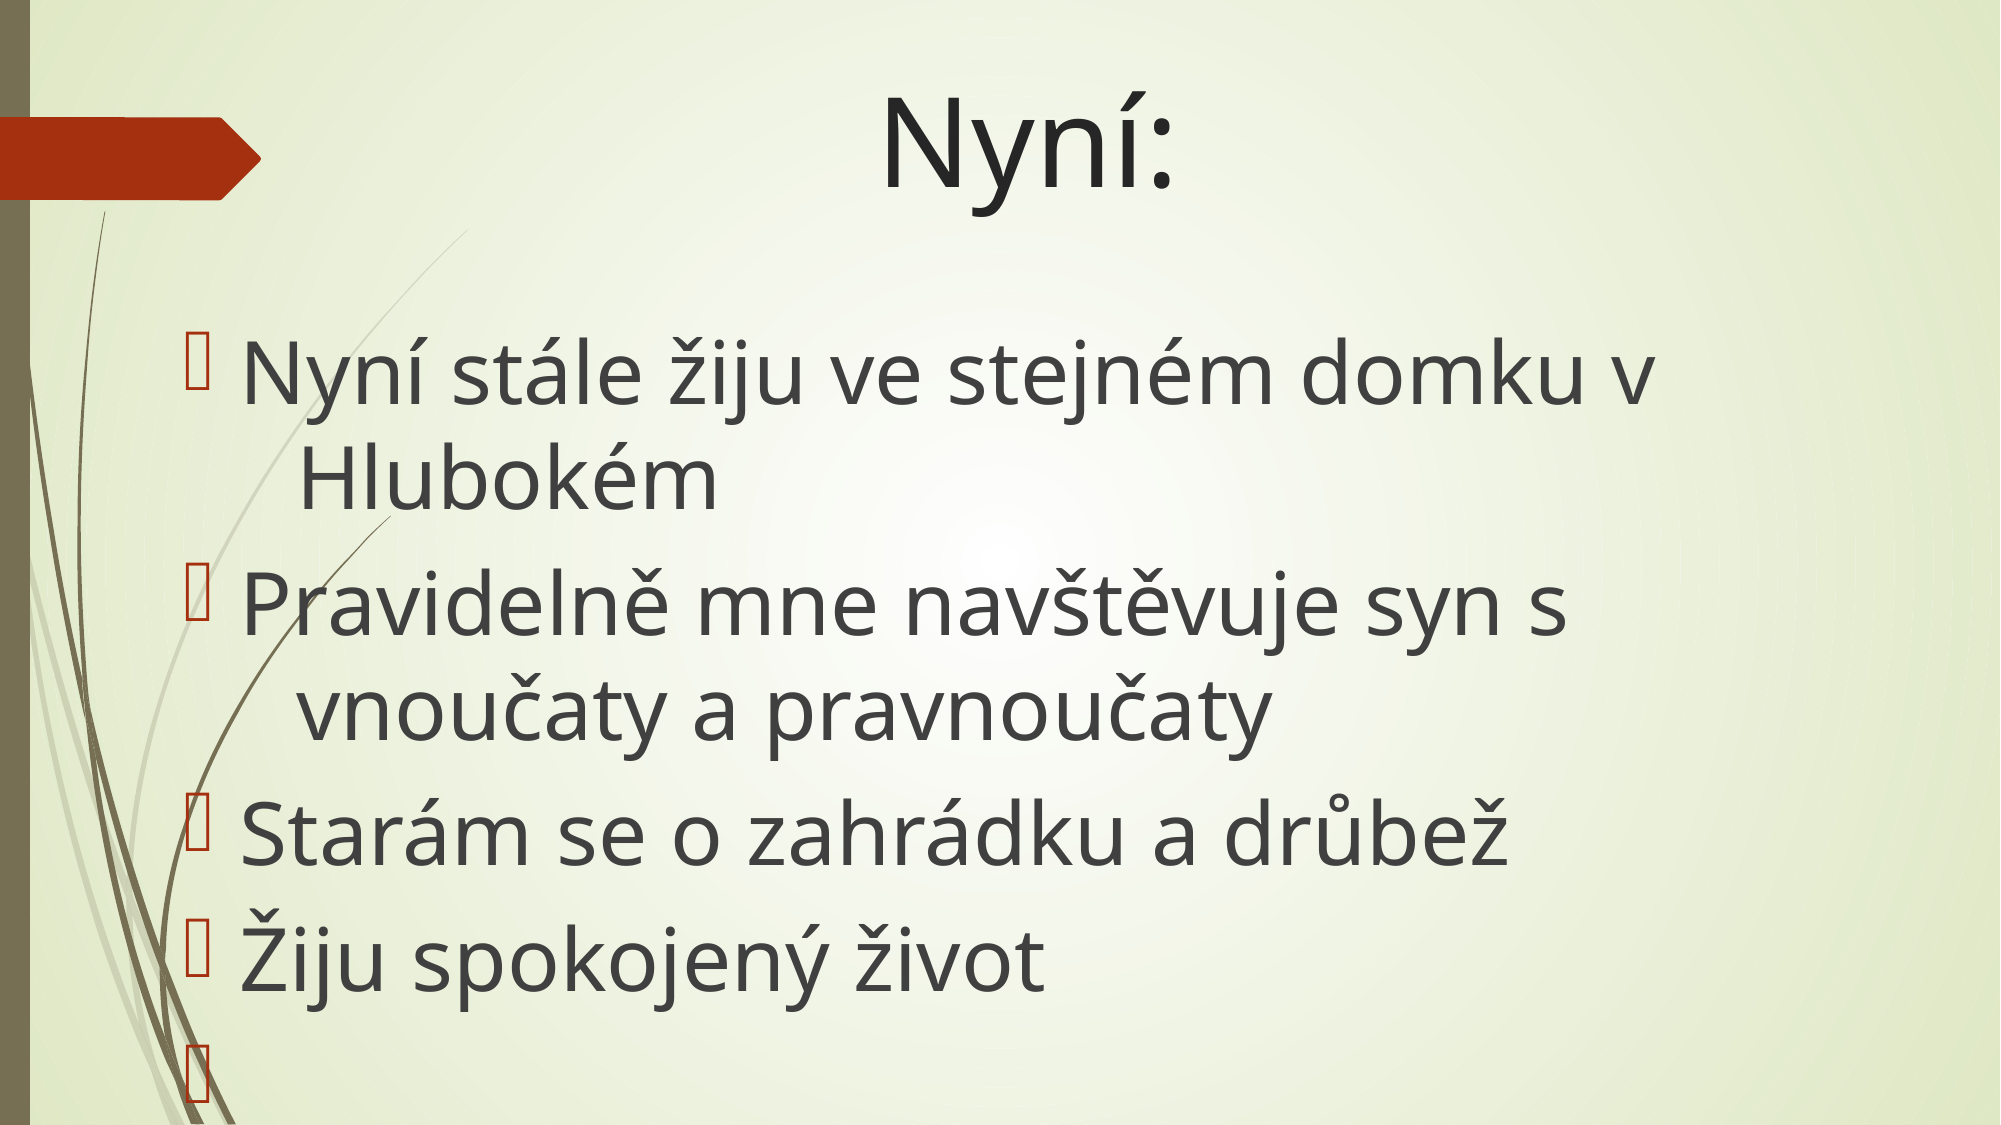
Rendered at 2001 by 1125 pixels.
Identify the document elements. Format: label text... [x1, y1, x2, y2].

title Nyní: [168, 55, 1888, 282]
list Nyní stále žiju ve stejném domku v Hlubokém Pravidelně mne navštěvuje syn s vnoučaty a pravnoučaty Starám se o zahrádku a drůbež Žiju spokojený život [168, 309, 1888, 1104]
